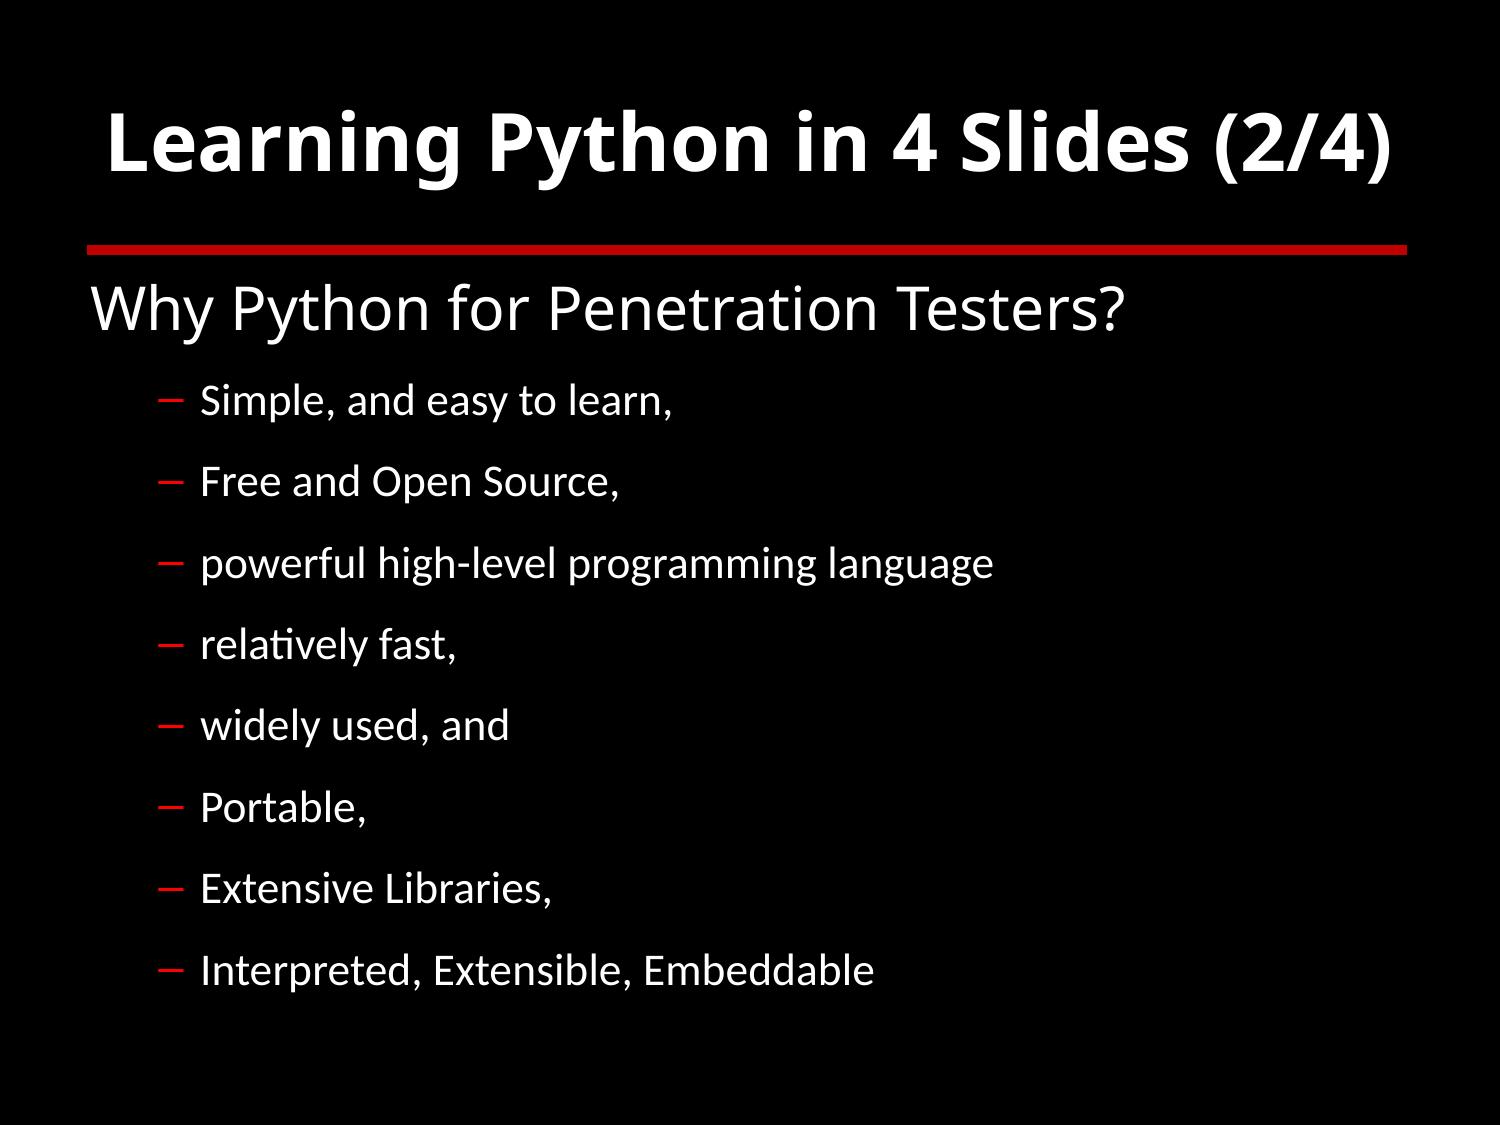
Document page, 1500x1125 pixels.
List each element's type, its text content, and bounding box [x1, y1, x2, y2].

list Why Python for Penetration Testers? Simple, and easy to learn, Free and Open Source, powerful high-level programming language relatively fast, widely used, and Portable, Extensive Libraries, Interpreted, Extensible, Embeddable [75, 262, 1425, 1005]
title Learning Python in 4 Slides (2/4) [75, 45, 1425, 233]
